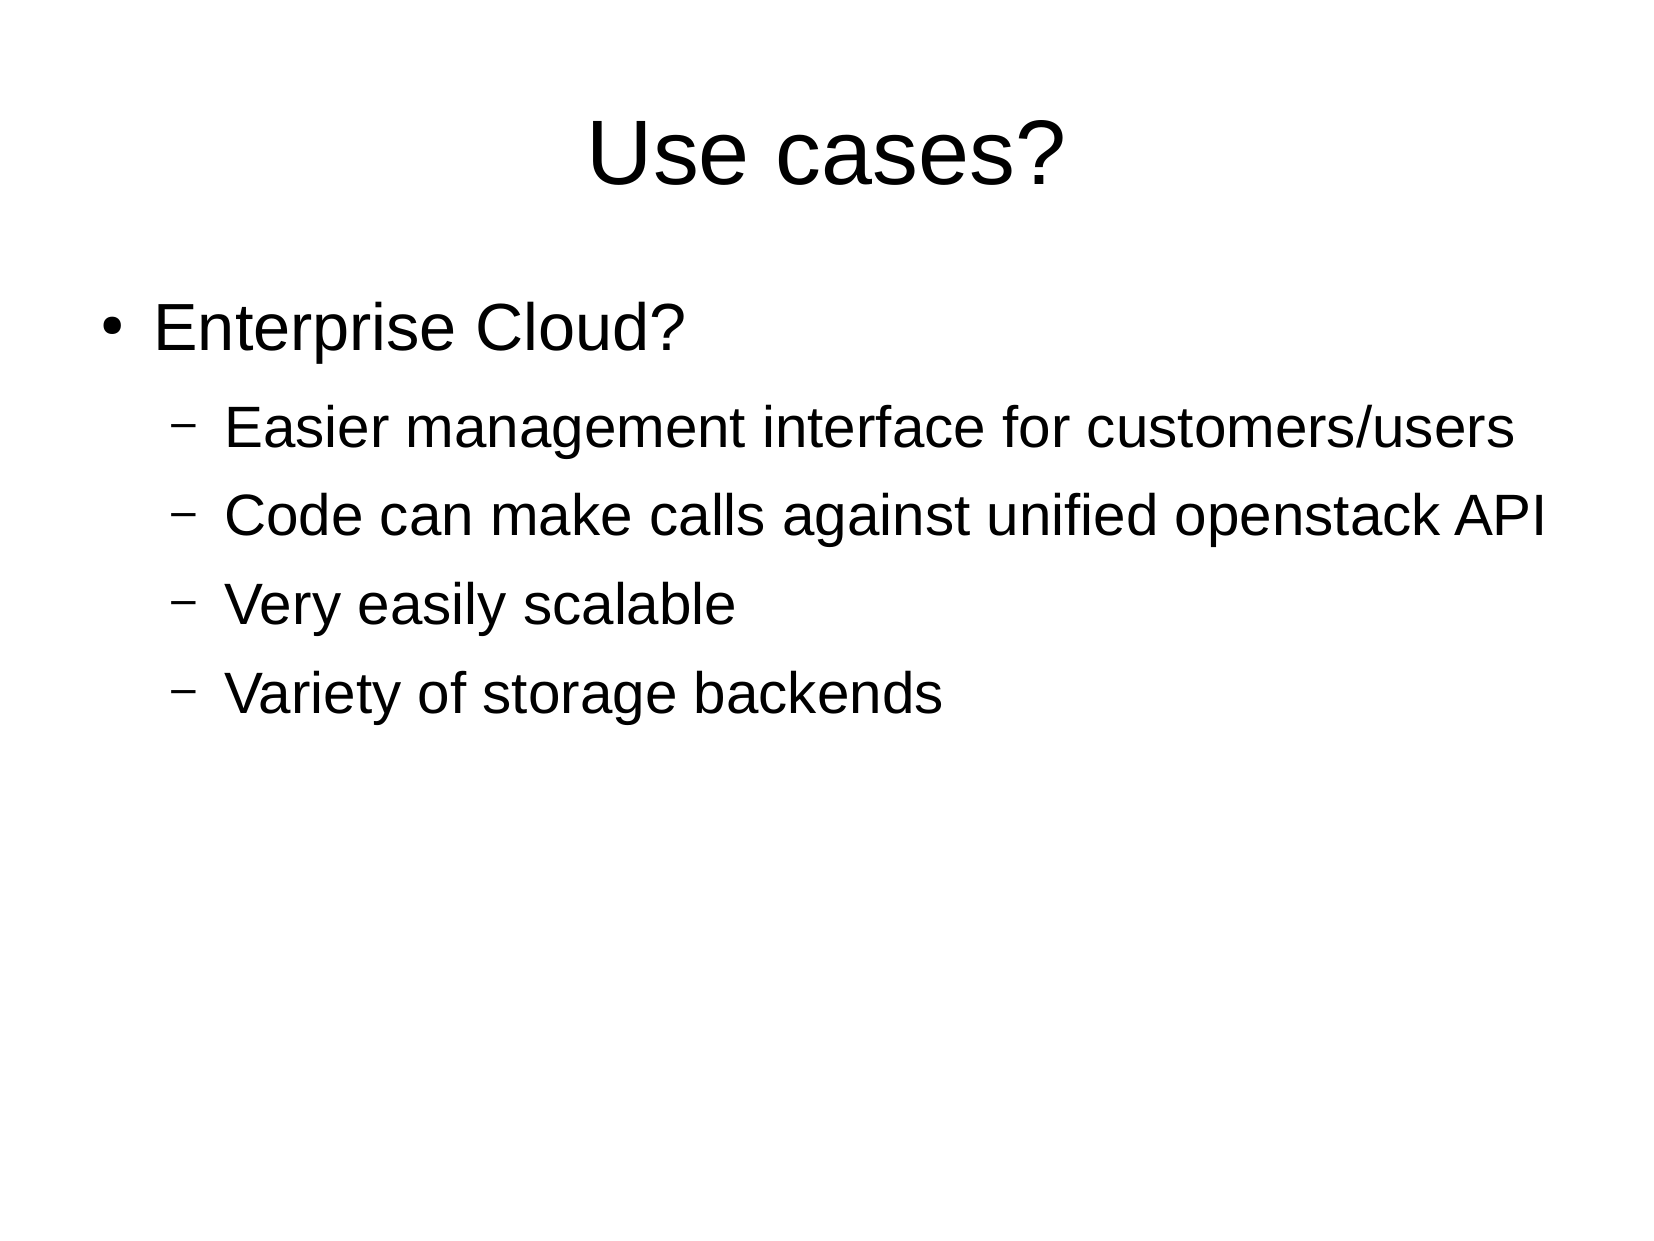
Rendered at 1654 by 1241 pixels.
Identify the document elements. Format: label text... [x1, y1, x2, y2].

title Use cases? [82, 49, 1571, 257]
list Enterprise Cloud? Easier management interface for customers/users Code can make calls against unified openstack API Very easily scalable Variety of storage backends [82, 290, 1571, 1010]
